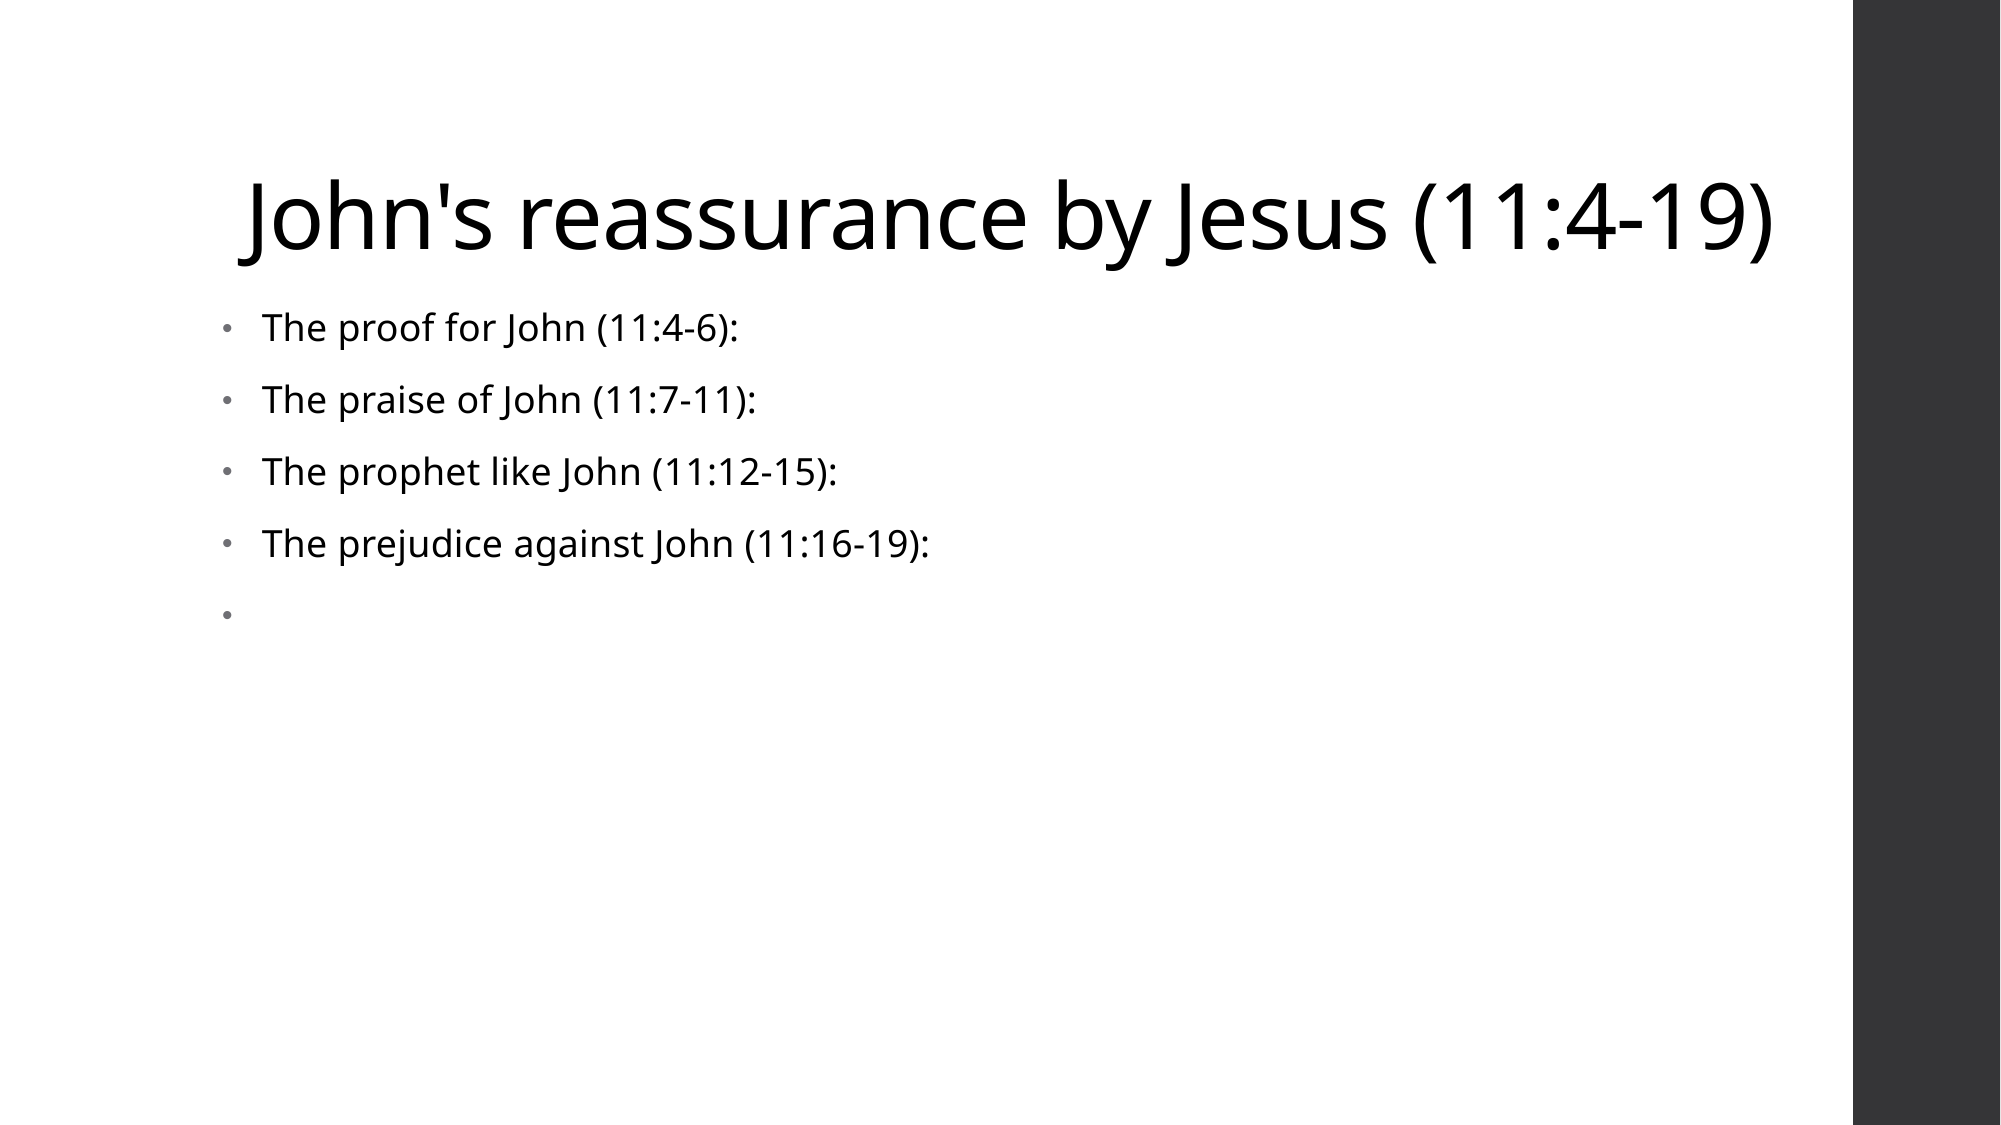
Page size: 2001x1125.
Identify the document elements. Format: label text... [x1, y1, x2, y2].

list The proof for John (11:4-6): The praise of John (11:7-11): The prophet like John (11:12-15): The prejudice against John (11:16-19): [206, 299, 1617, 1014]
title John's reassurance by Jesus (11:4-19) [206, 60, 1797, 278]
